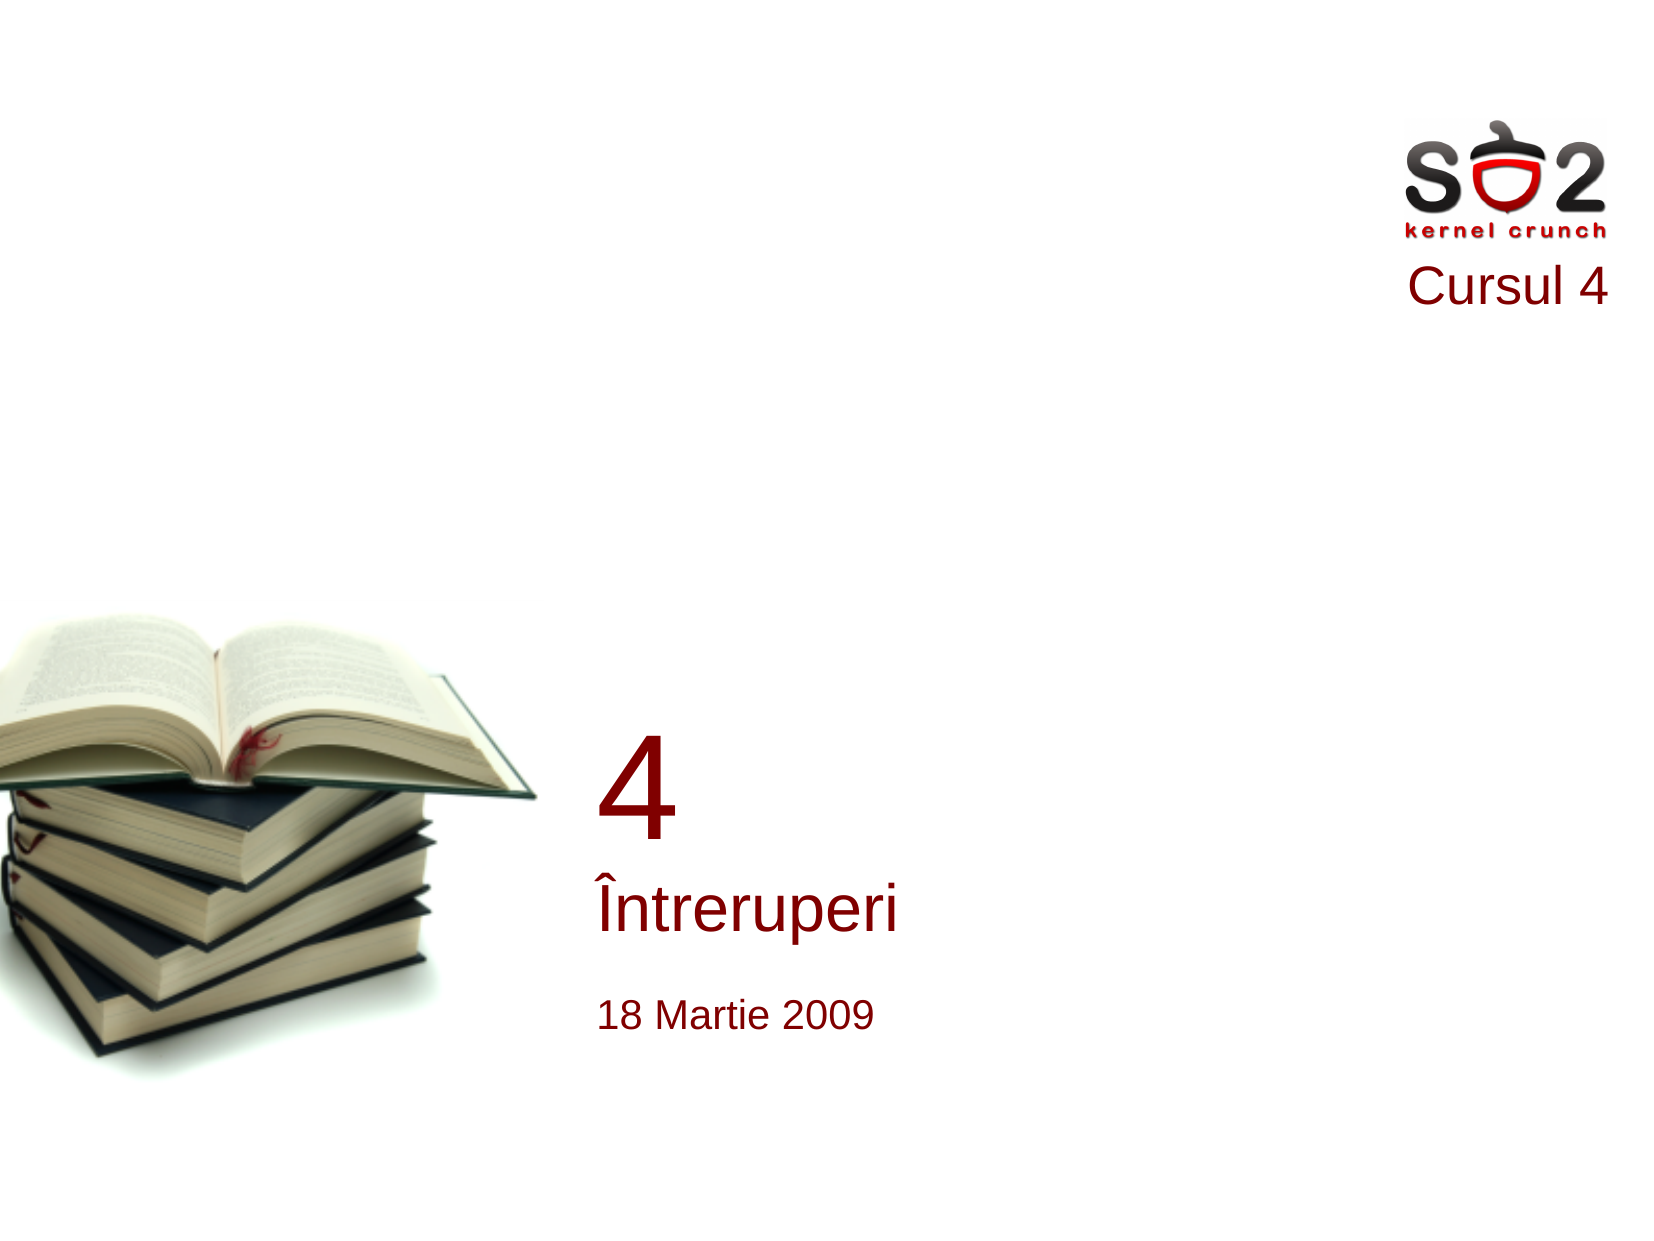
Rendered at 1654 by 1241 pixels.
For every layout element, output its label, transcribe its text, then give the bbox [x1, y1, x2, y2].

picture [0, 599, 544, 1087]
subtitle 4 Întreruperi 18 Martie 2009 [561, 686, 1565, 1056]
picture [1404, 118, 1607, 240]
title Cursul 4 [1387, 248, 1630, 323]
